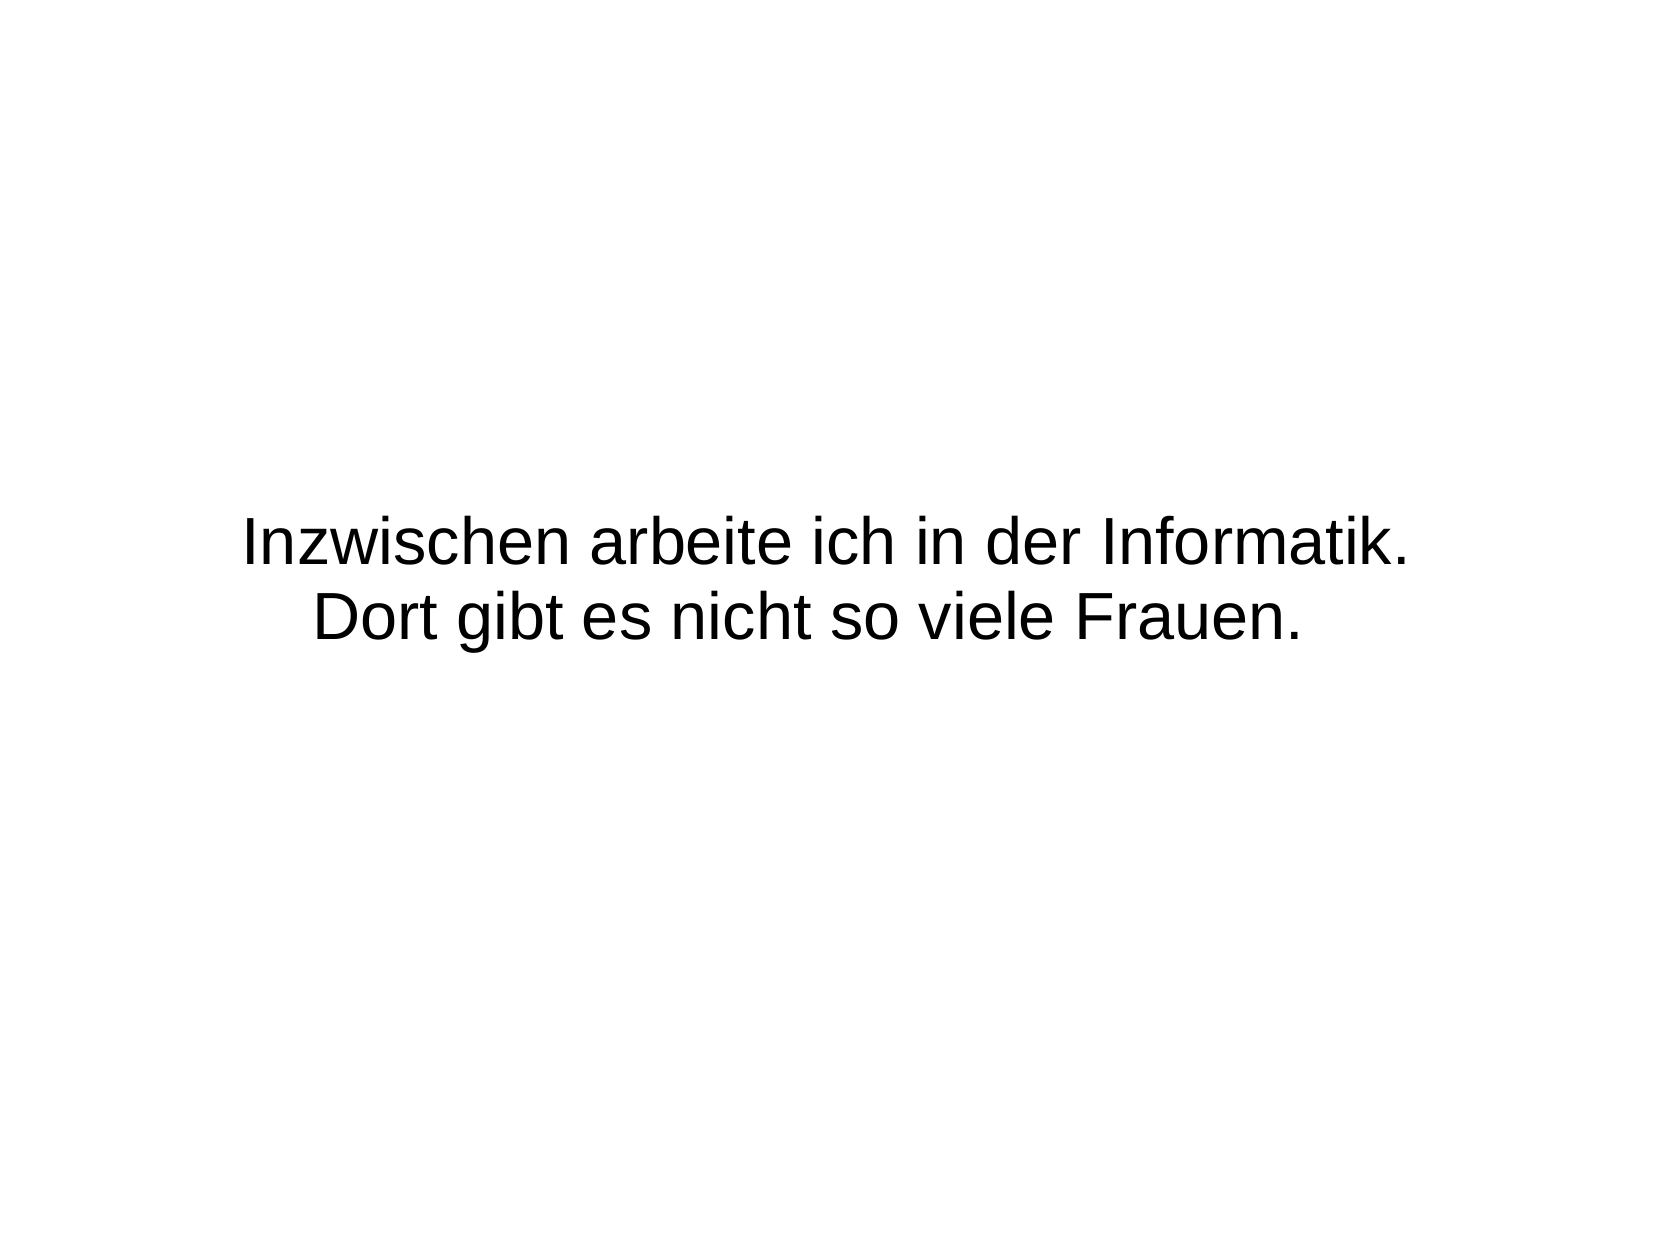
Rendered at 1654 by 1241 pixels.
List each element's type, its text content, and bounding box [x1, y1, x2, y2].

subtitle Inzwischen arbeite ich in der Informatik. Dort gibt es nicht so viele Frauen. [82, 49, 1571, 1109]
